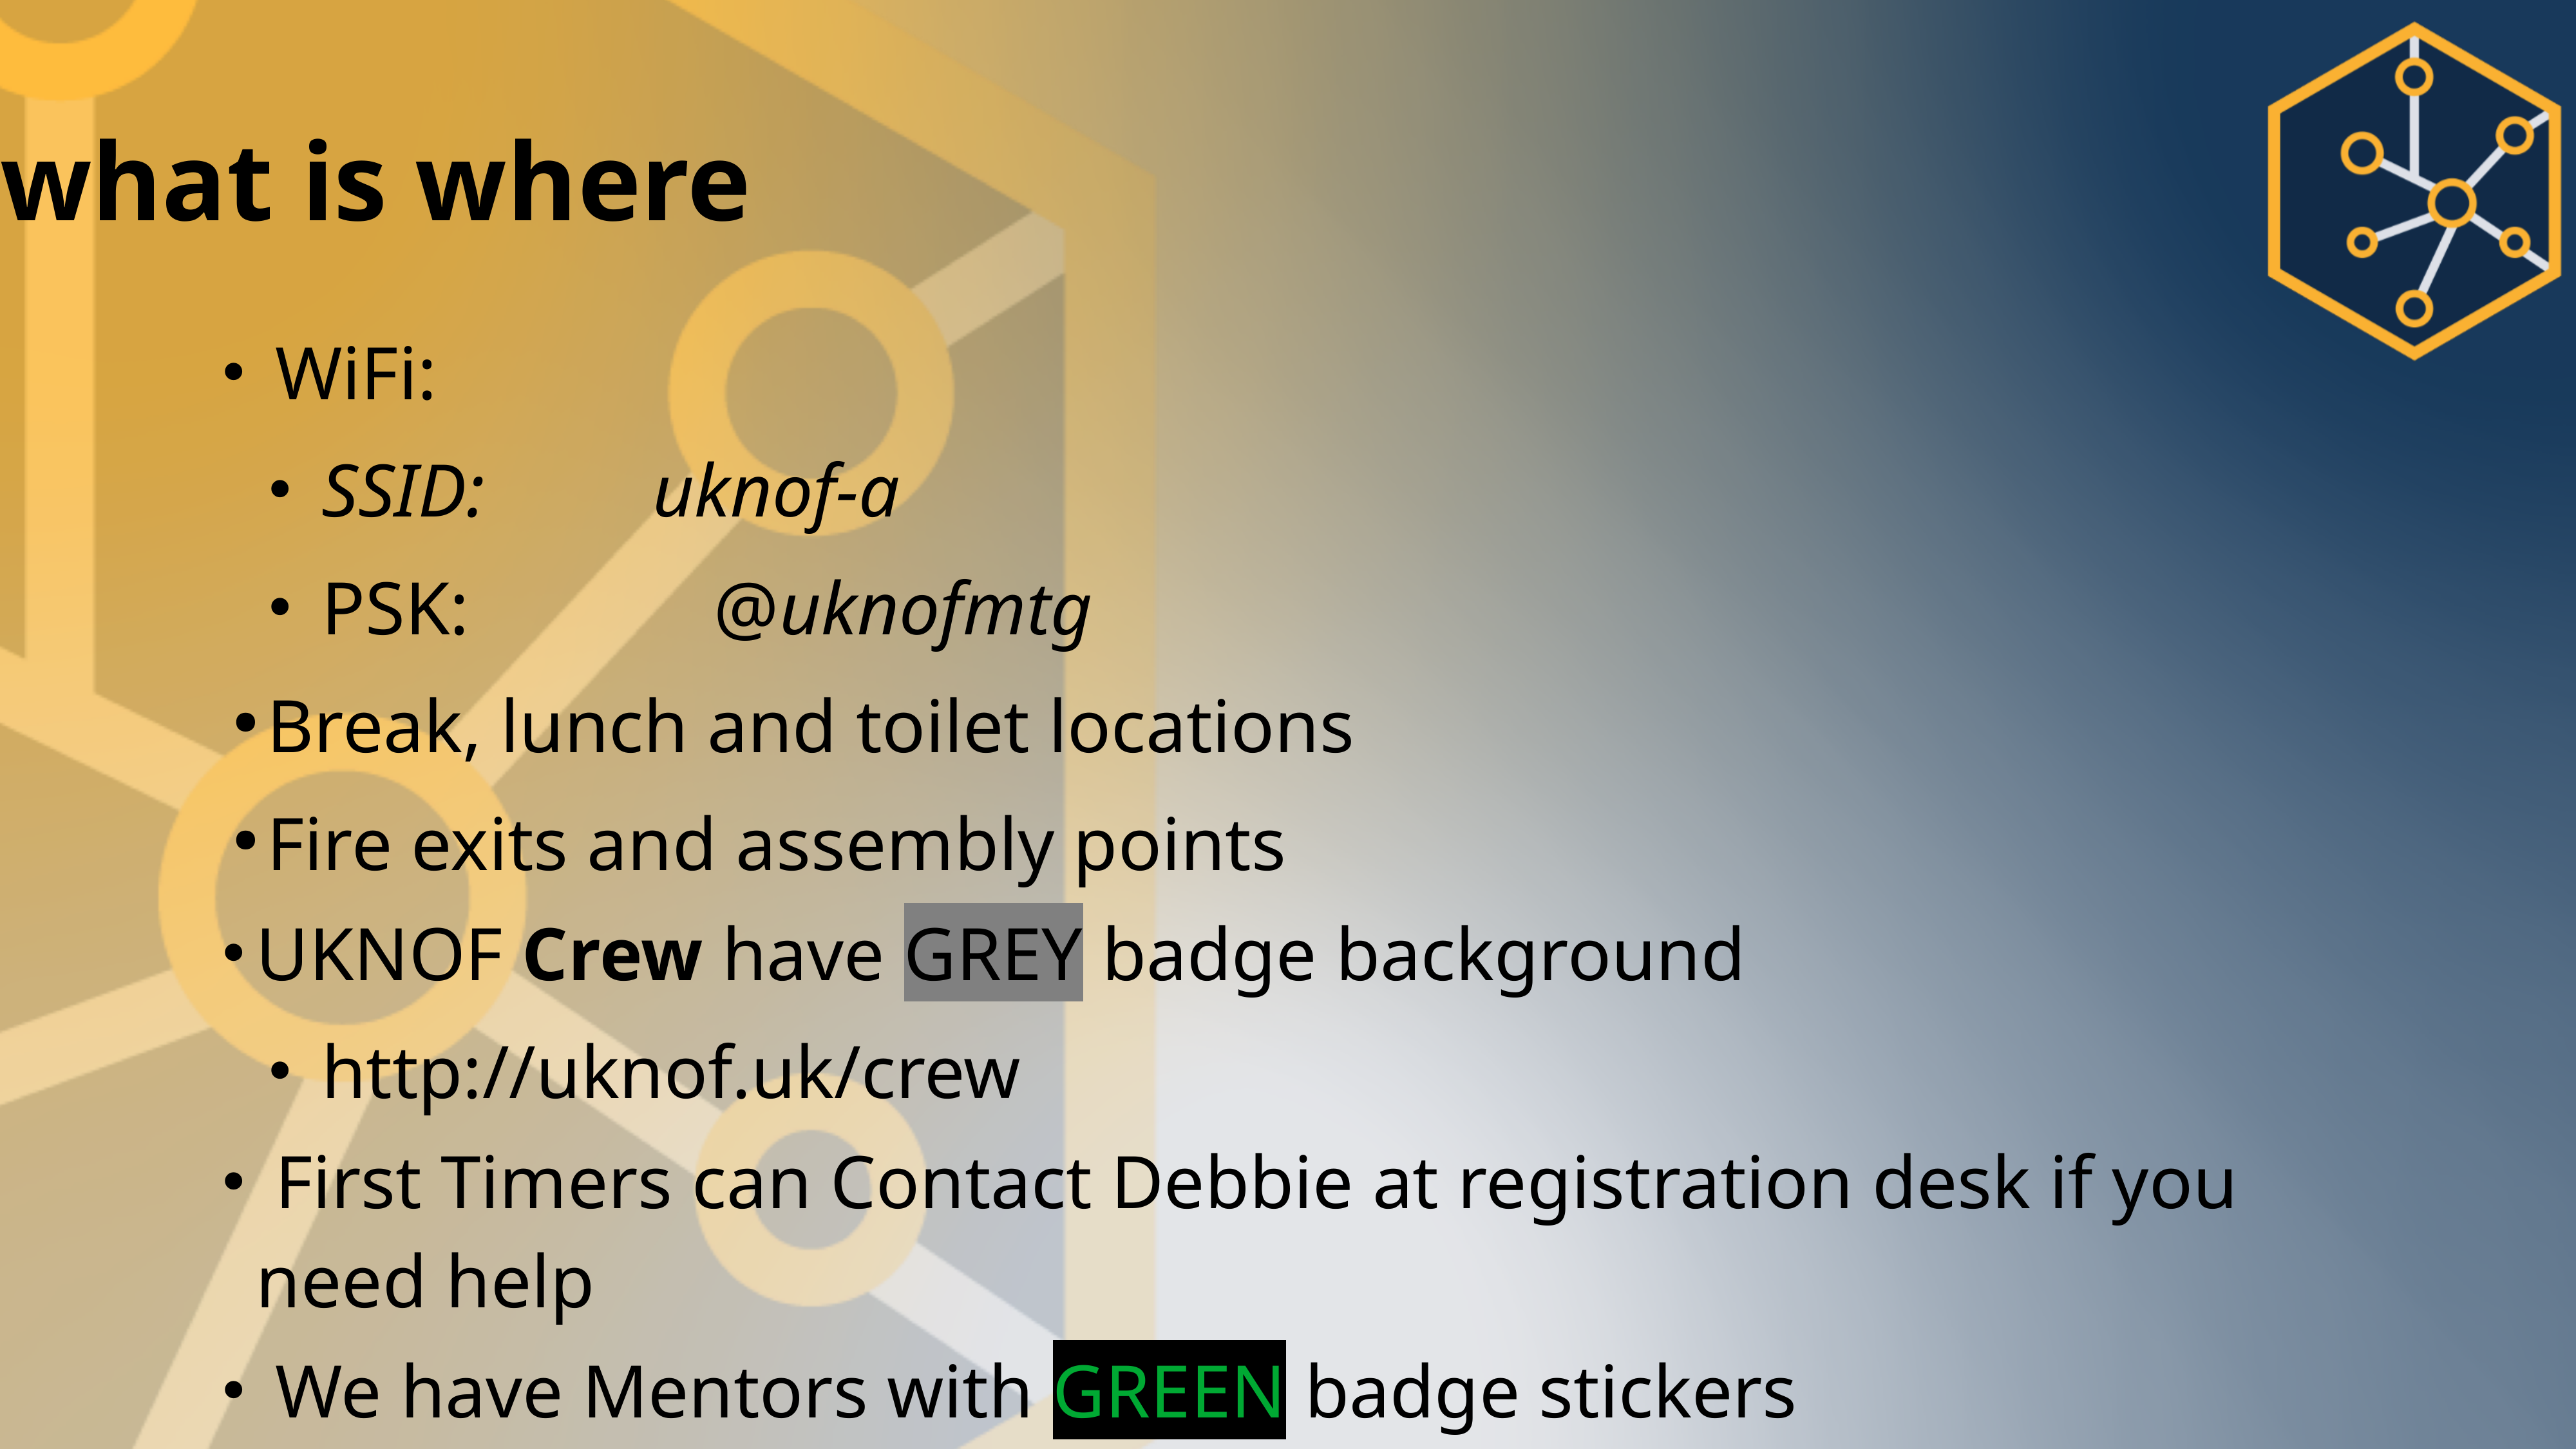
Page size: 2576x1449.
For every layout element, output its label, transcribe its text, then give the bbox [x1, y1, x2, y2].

title what is where [0, 57, 1624, 300]
picture [0, 0, 2576, 1449]
list WiFi: SSID: uknof-a PSK: @uknofmtg Break, lunch and toilet locations Fire exits and assembly points UKNOF Crew have GREY badge background http://uknof.uk/crew First Timers can Contact Debbie at registration desk if you need help We have Mentors with GREEN badge stickers [183, 321, 2386, 1173]
